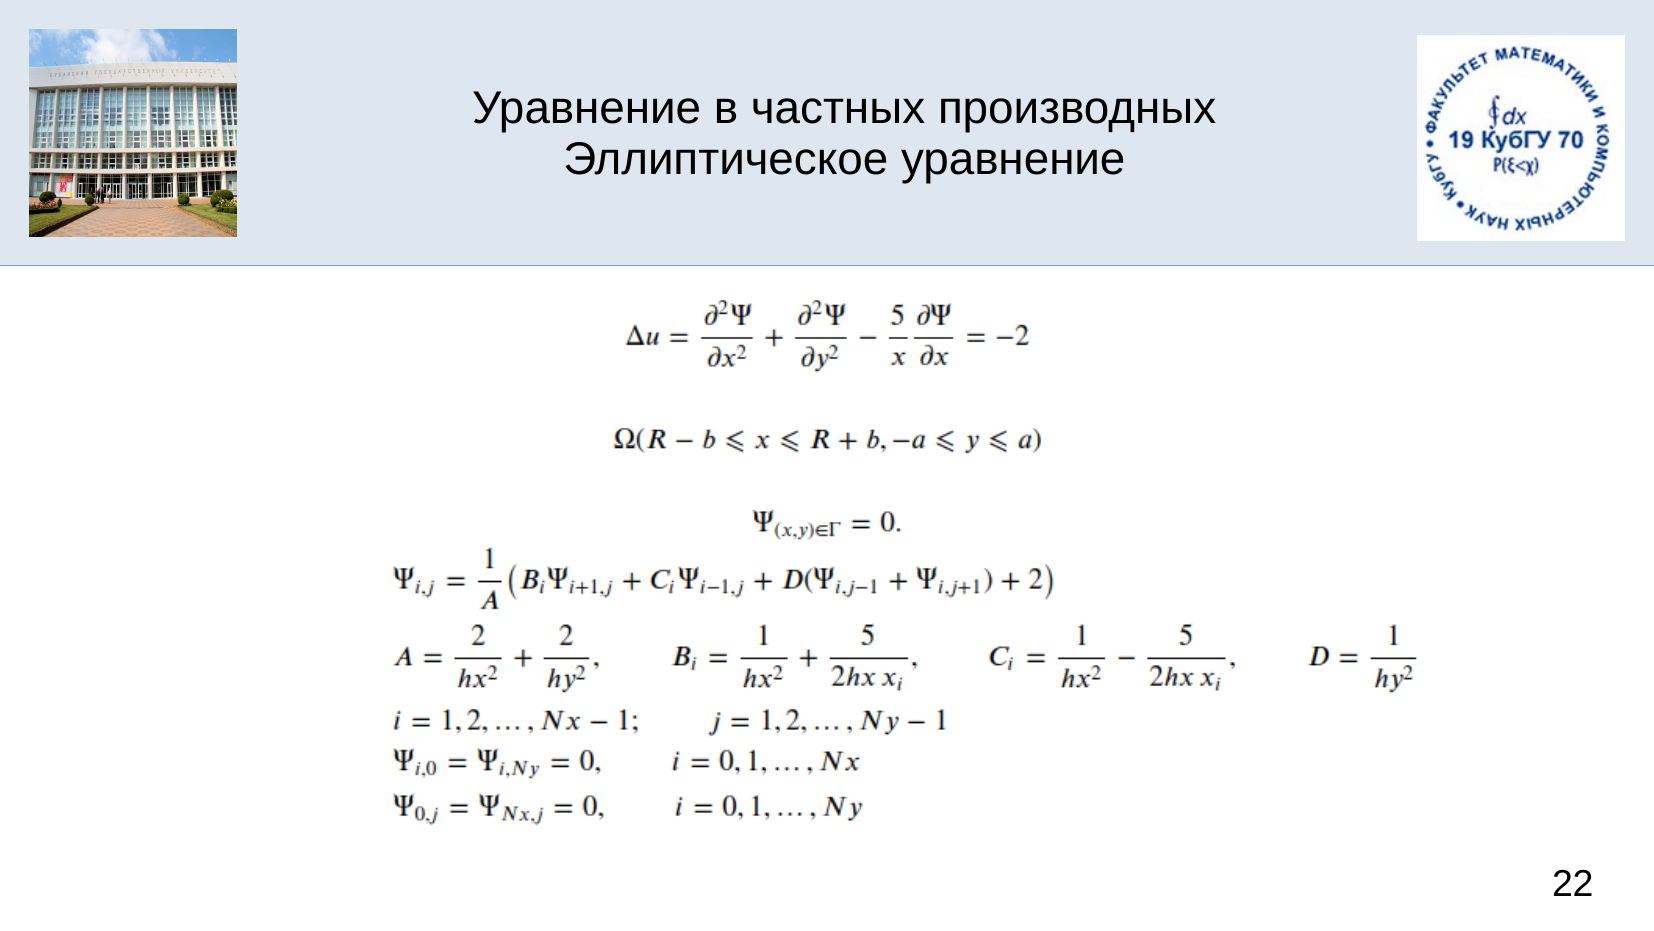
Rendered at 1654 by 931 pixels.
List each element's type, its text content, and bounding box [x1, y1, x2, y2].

title Уравнение в частных производных Эллиптическое уравнение [265, 4, 1388, 262]
picture [383, 282, 1418, 827]
text_box [0, 0, 1654, 265]
picture [29, 29, 237, 238]
picture [1417, 35, 1625, 241]
text_box <номер> [1537, 854, 1654, 925]
